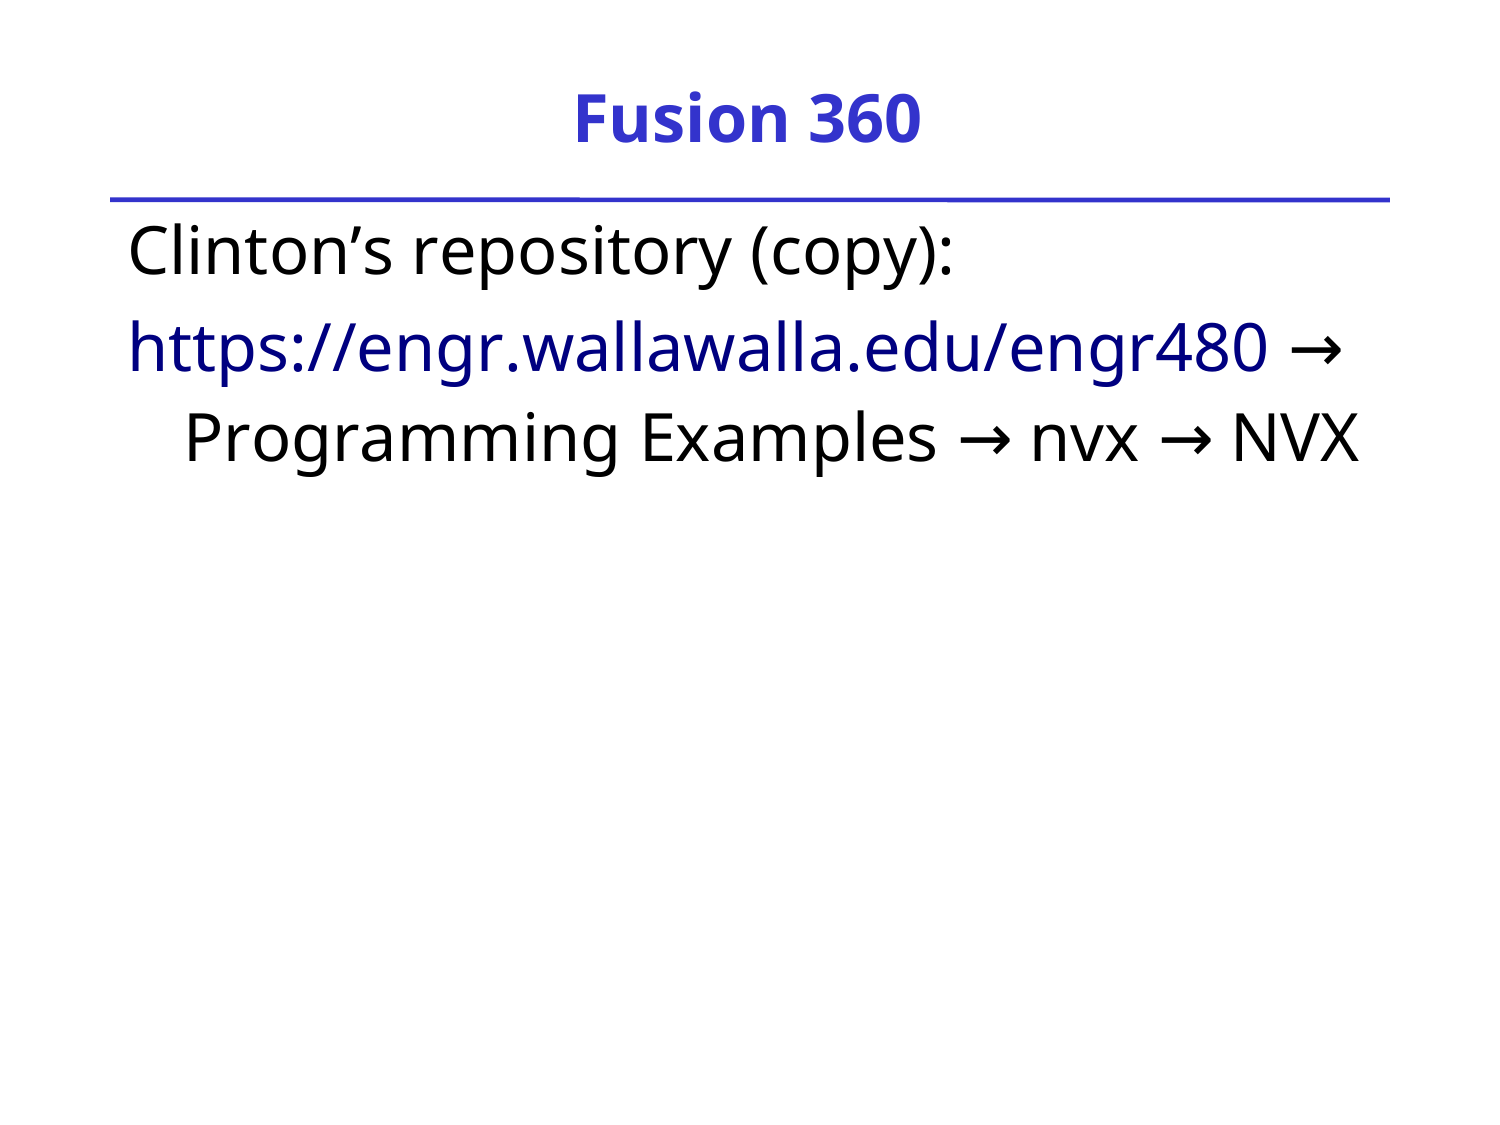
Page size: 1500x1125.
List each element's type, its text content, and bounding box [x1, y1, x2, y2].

title Fusion 360 [112, 29, 1384, 199]
list Clinton’s repository (copy): https://engr.wallawalla.edu/engr480 → Programming Examples → nvx → NVX [112, 199, 1384, 934]
